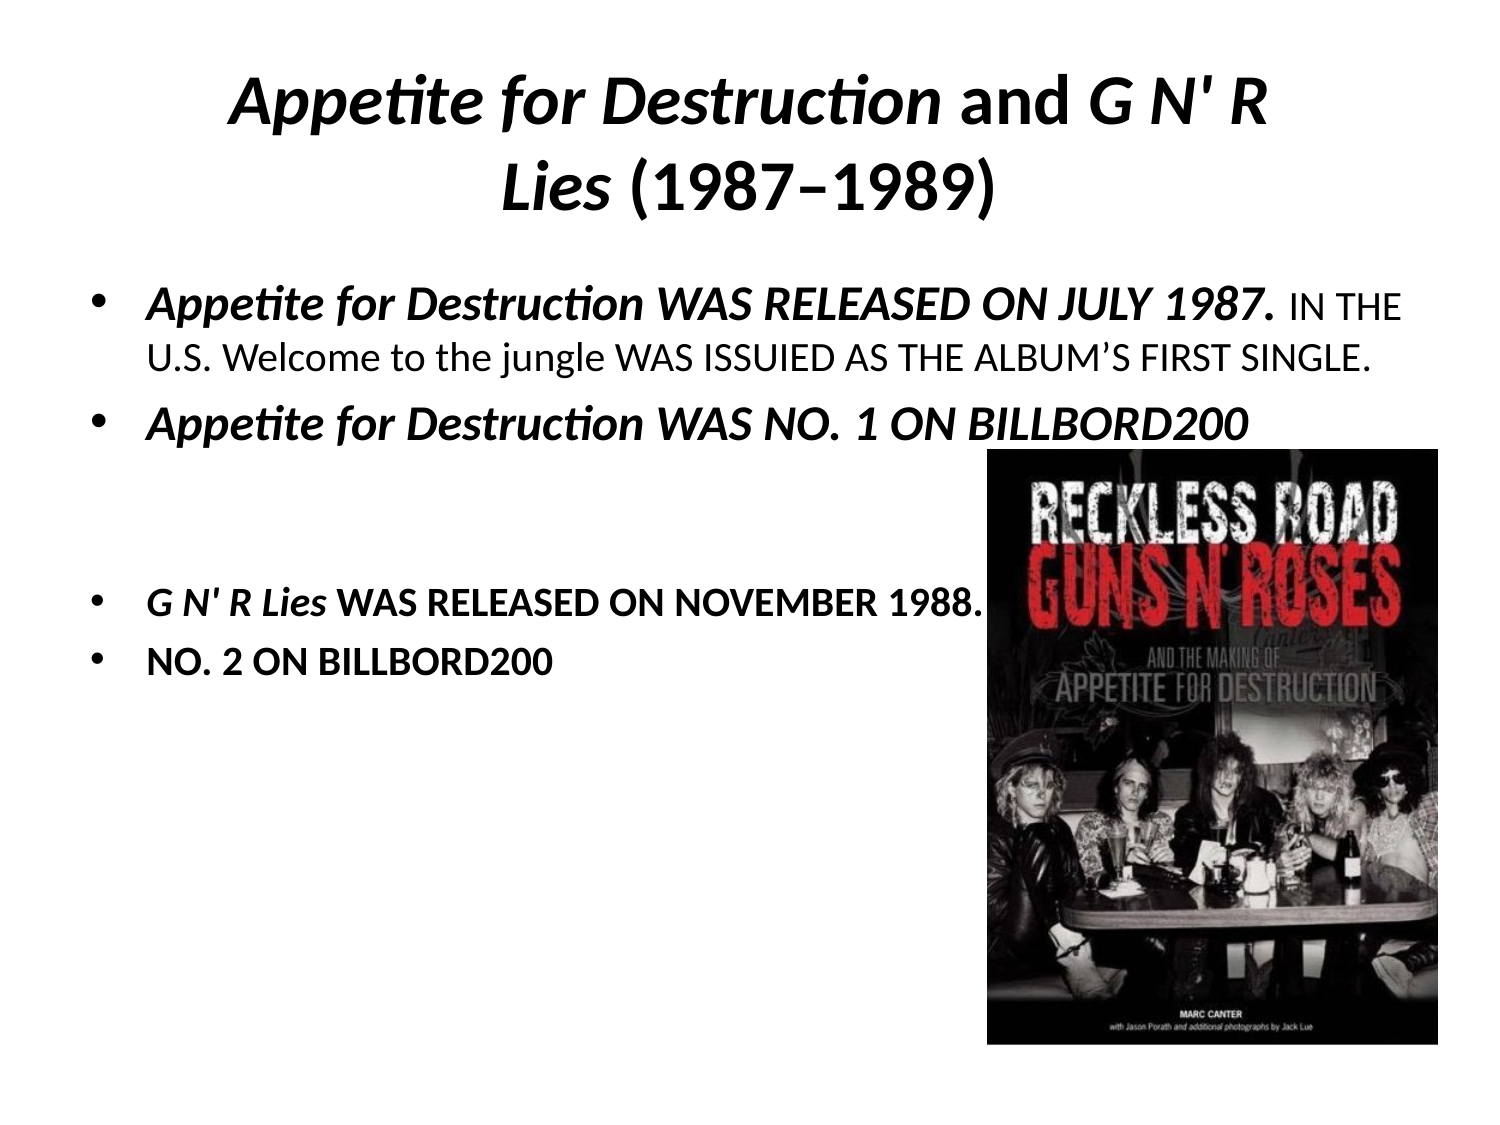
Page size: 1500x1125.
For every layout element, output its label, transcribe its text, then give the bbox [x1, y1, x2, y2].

picture [987, 449, 1438, 1047]
title Appetite for Destruction and G N' R Lies (1987–1989) [75, 45, 1425, 233]
list Appetite for Destruction WAS RELEASED ON JULY 1987. IN THE U.S. Welcome to the jungle WAS ISSUIED AS THE ALBUM’S FIRST SINGLE. Appetite for Destruction WAS NO. 1 ON BILLBORD200 G N' R Lies WAS RELEASED ON NOVEMBER 1988. NO. 2 ON BILLBORD200 [75, 262, 1425, 1005]
